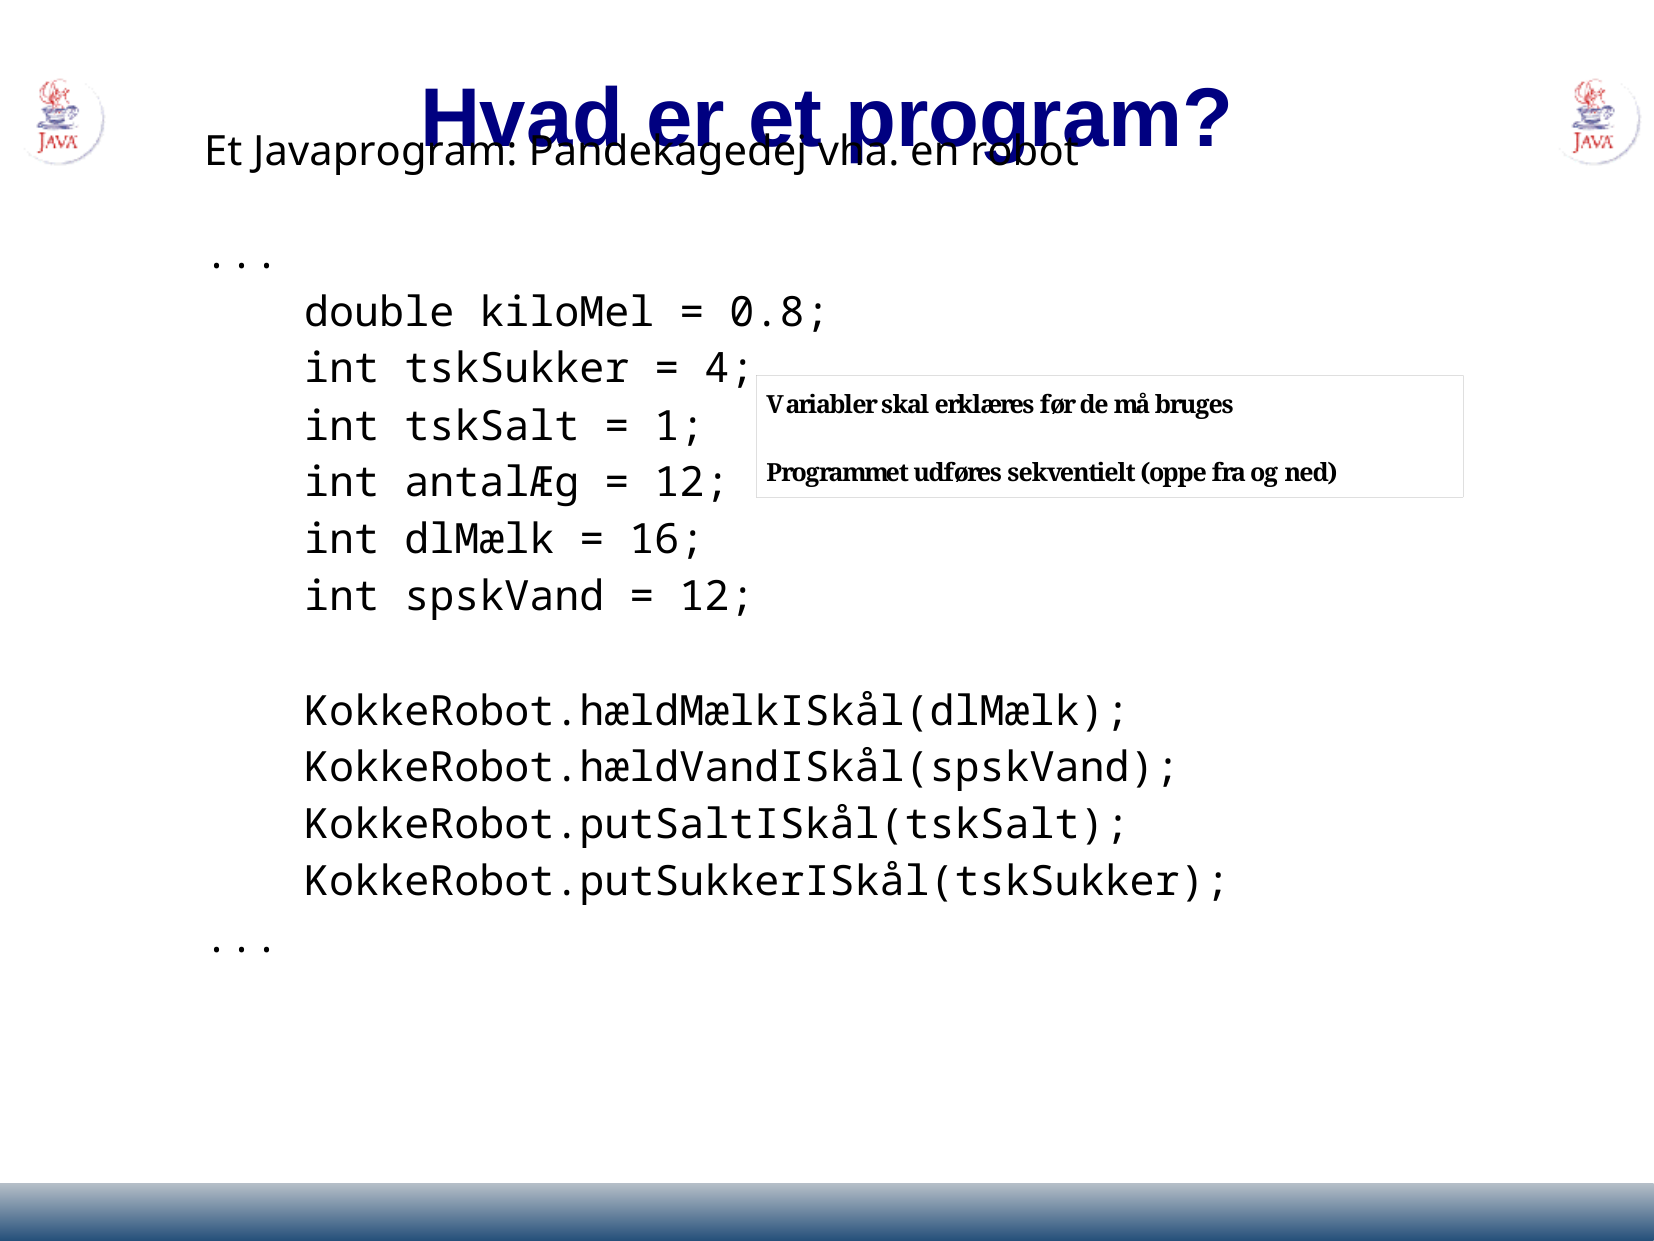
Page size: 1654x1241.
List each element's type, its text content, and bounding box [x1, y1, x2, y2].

picture [10, 71, 105, 169]
picture [1549, 71, 1645, 169]
subtitle Et Javaprogram: Pandekagedej vha. en robot ... double kiloMel = 0.8; int tskSukker = 4; int tskSalt = 1; int antalÆg = 12; int dlMælk = 16; int spskVand = 12; KokkeRobot.hældMælkISkål(dlMælk); KokkeRobot.hældVandISkål(spskVand); KokkeRobot.putSaltISkål(tskSalt); KokkeRobot.putSukkerISkål(tskSukker); ... [168, 148, 1446, 1031]
chart [702, 338, 1518, 513]
title Hvad er et program? [105, 14, 1549, 222]
